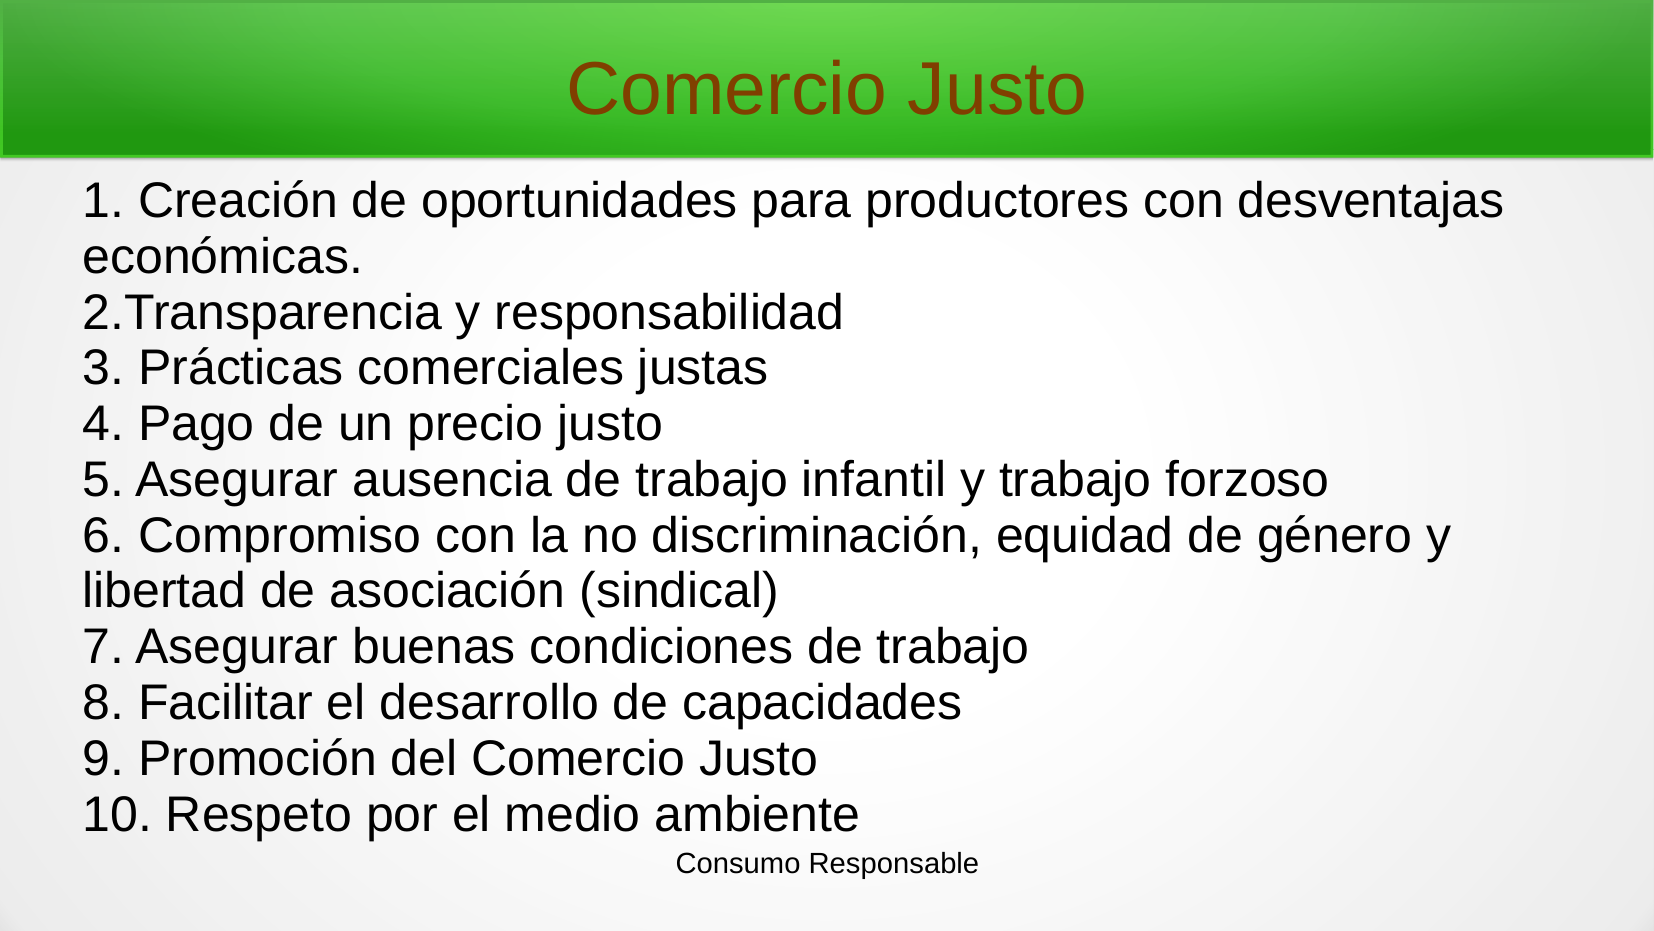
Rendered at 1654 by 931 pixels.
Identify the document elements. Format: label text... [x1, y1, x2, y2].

subtitle 1. Creación de oportunidades para productores con desventajas económicas. 2.Transparencia y responsabilidad 3. Prácticas comerciales justas 4. Pago de un precio justo 5. Asegurar ausencia de trabajo infantil y trabajo forzoso 6. Compromiso con la no discriminación, equidad de género y libertad de asociación (sindical) 7. Asegurar buenas condiciones de trabajo 8. Facilitar el desarrollo de capacidades 9. Promoción del Comercio Justo 10. Respeto por el medio ambiente [82, 172, 1595, 842]
title Comercio Justo [82, 35, 1571, 142]
